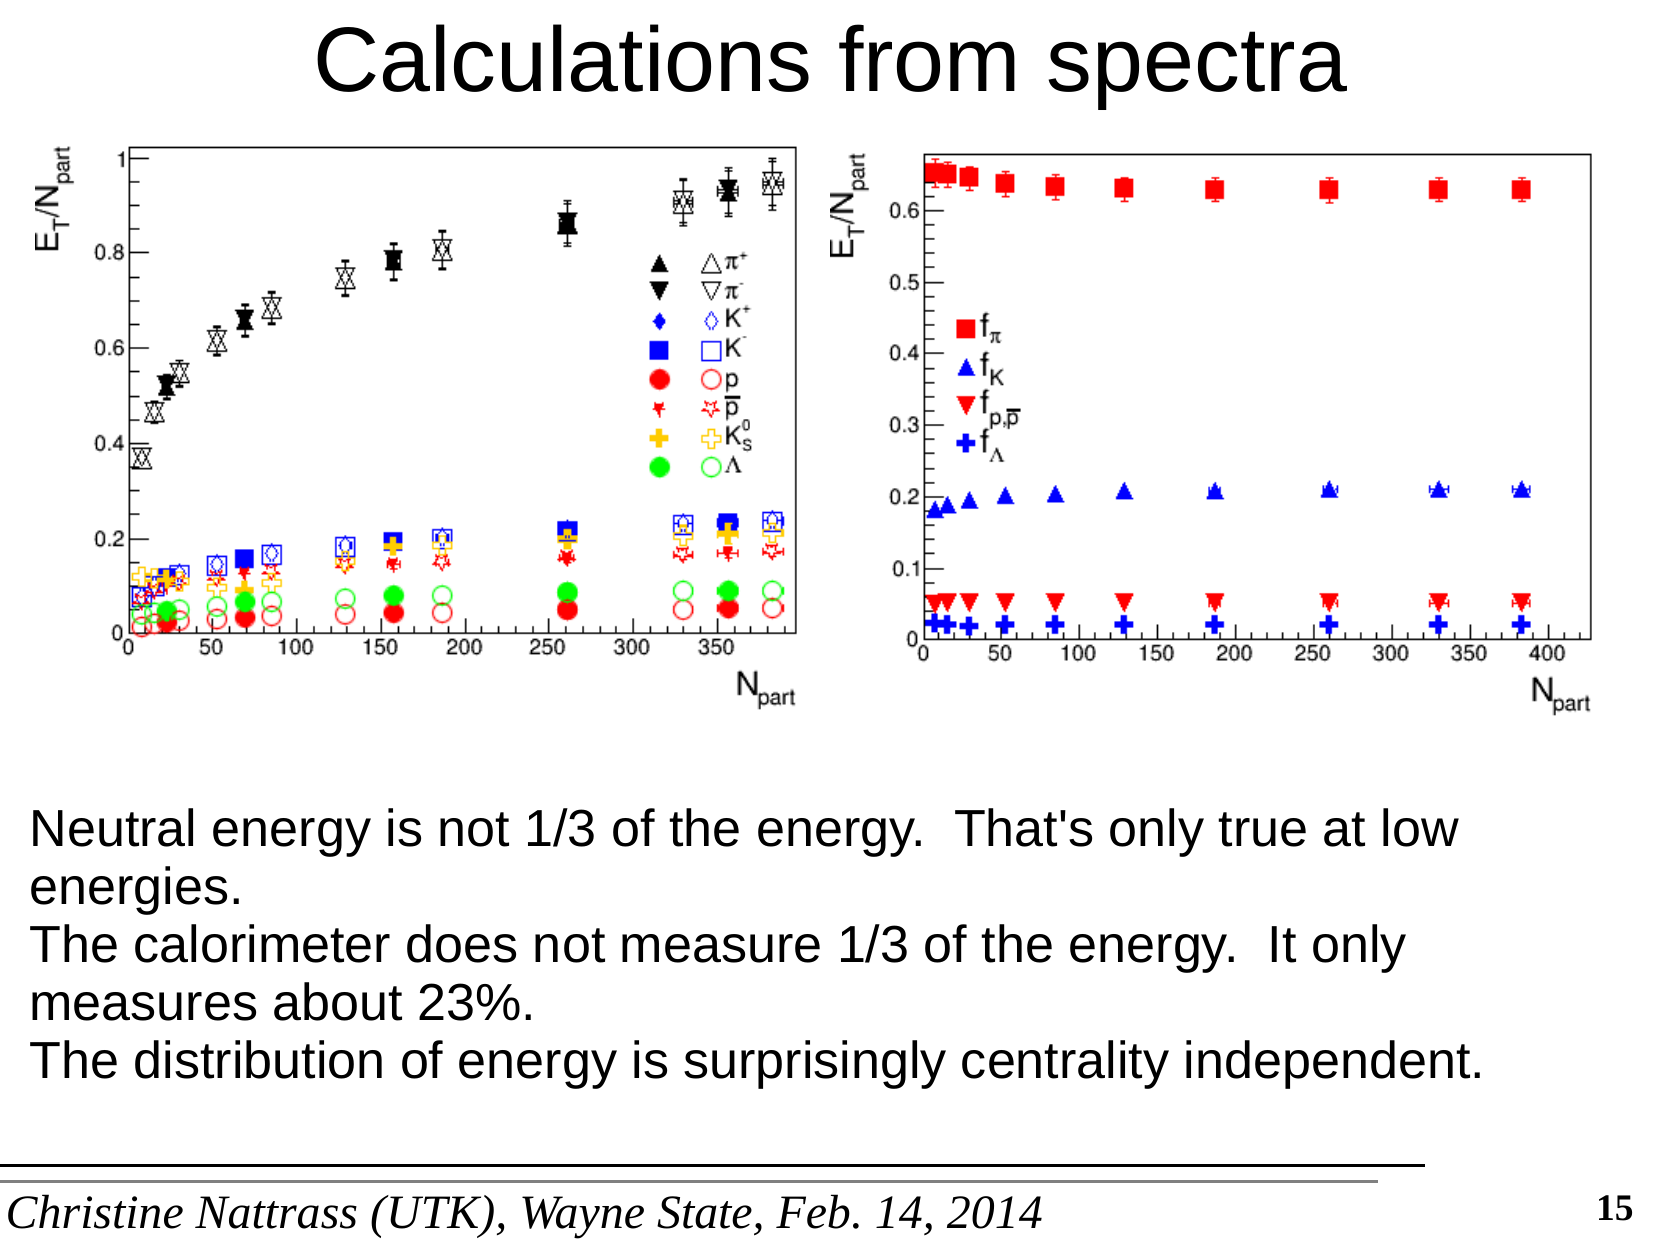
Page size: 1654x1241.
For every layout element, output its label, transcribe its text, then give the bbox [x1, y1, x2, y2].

picture [830, 143, 1606, 728]
picture [35, 136, 811, 722]
title Calculations from spectra [86, 0, 1576, 121]
text_box Neutral energy is not 1/3 of the energy. That's only true at low energies. The calorimeter does not measure 1/3 of the energy. It only measures about 23%. The distribution of energy is surprisingly centrality independent. [15, 791, 1621, 1100]
